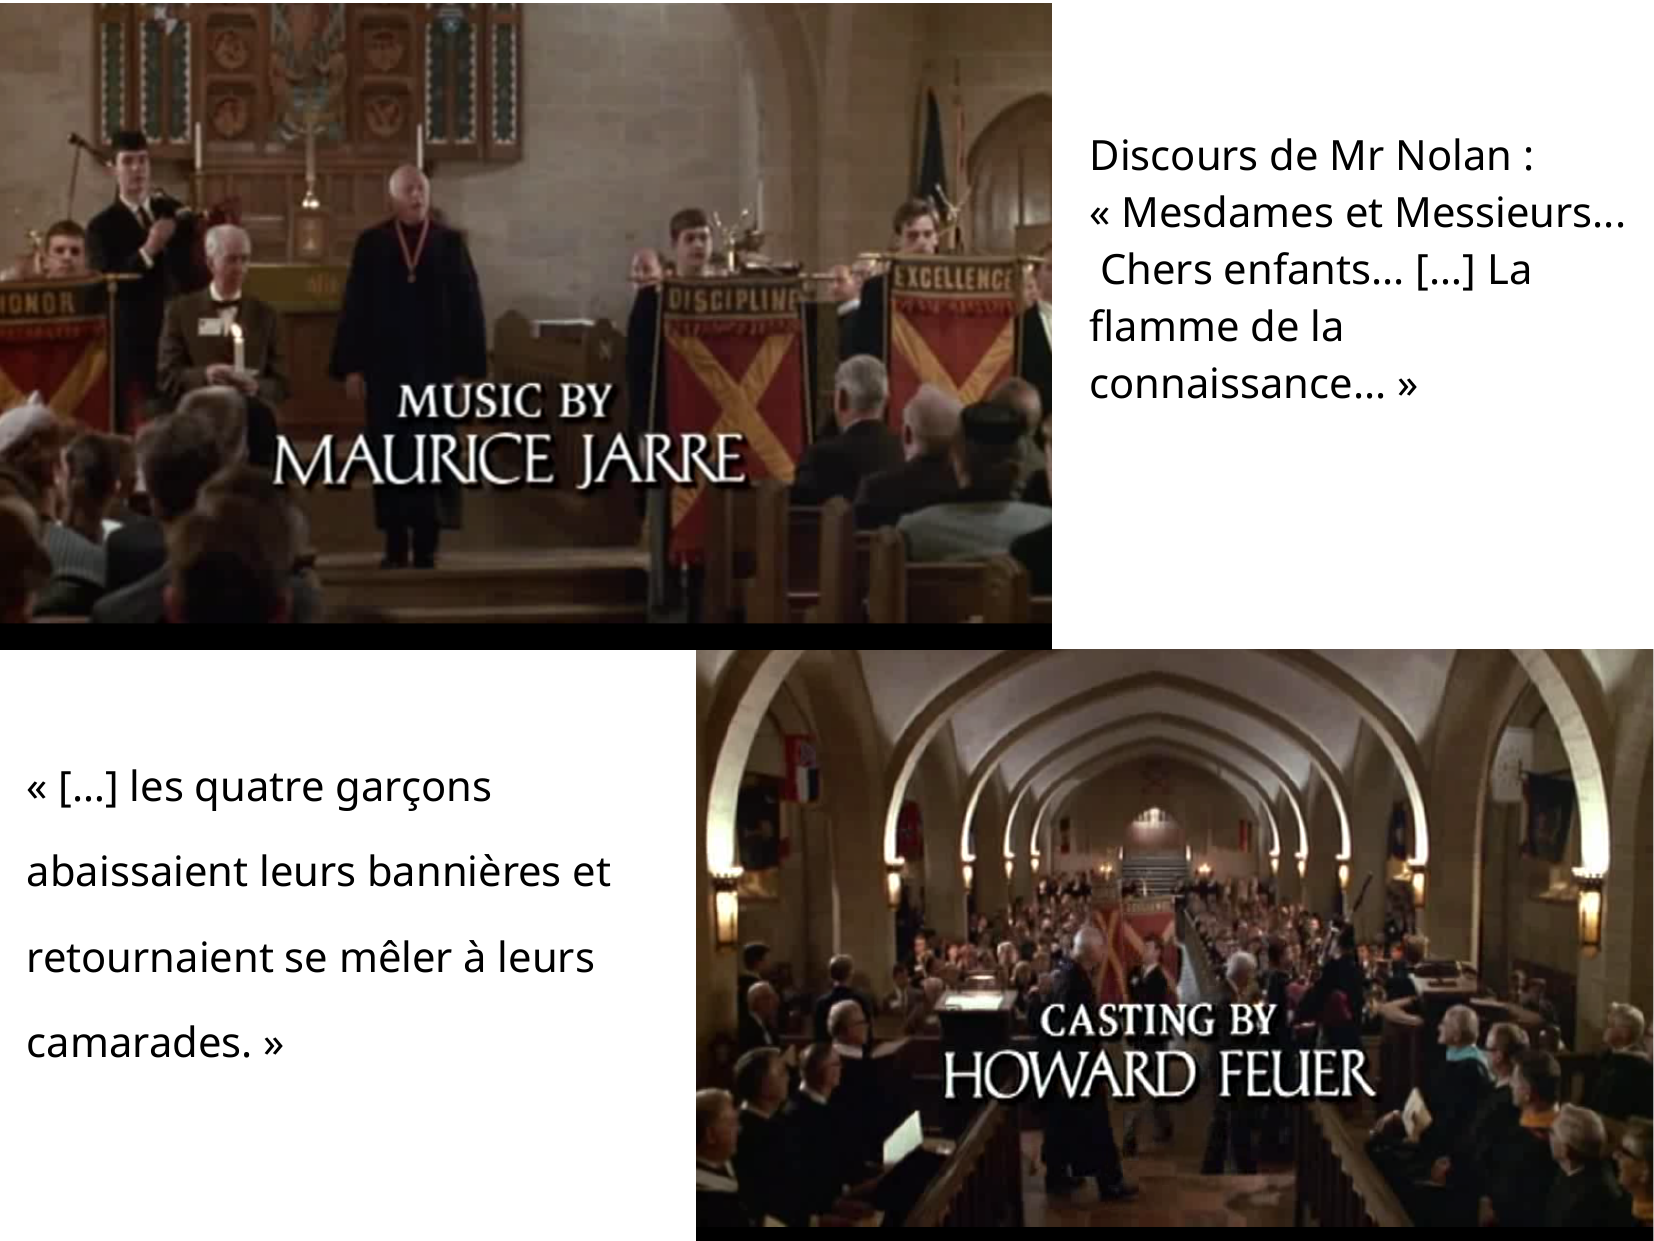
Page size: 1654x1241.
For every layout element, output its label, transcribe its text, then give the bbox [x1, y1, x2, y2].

text_box « […] les quatre garçons abaissaient leurs bannières et retournaient se mêler à leurs camarades. » [11, 720, 674, 1055]
picture [0, 3, 1654, 1241]
text_box Discours de Mr Nolan : « Mesdames et Messieurs... Chers enfants... […] La flamme de la connaissance... » [1074, 118, 1642, 423]
